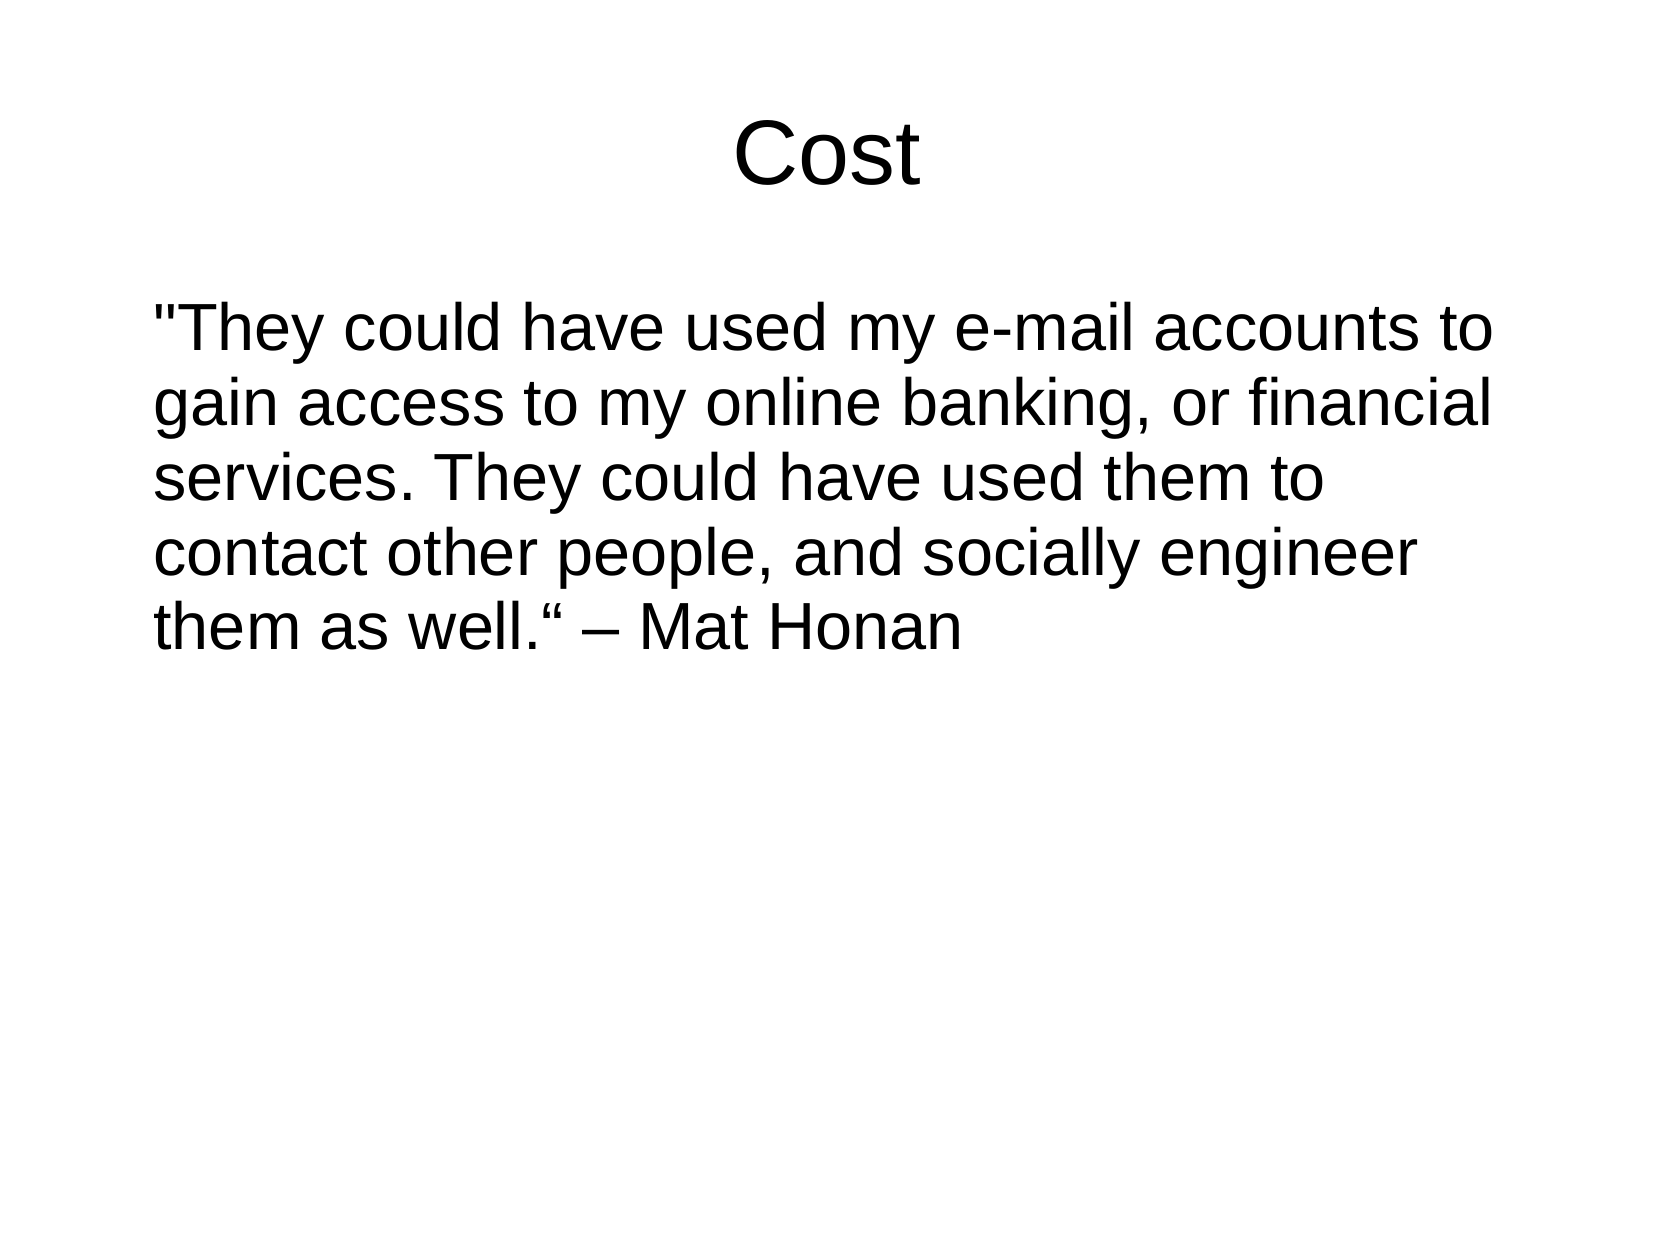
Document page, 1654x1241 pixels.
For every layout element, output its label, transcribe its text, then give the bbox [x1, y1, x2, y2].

list "They could have used my e-mail accounts to gain access to my online banking, or financial services. They could have used them to contact other people, and socially engineer them as well.“ – Mat Honan [82, 290, 1538, 1010]
title Cost [82, 49, 1571, 257]
